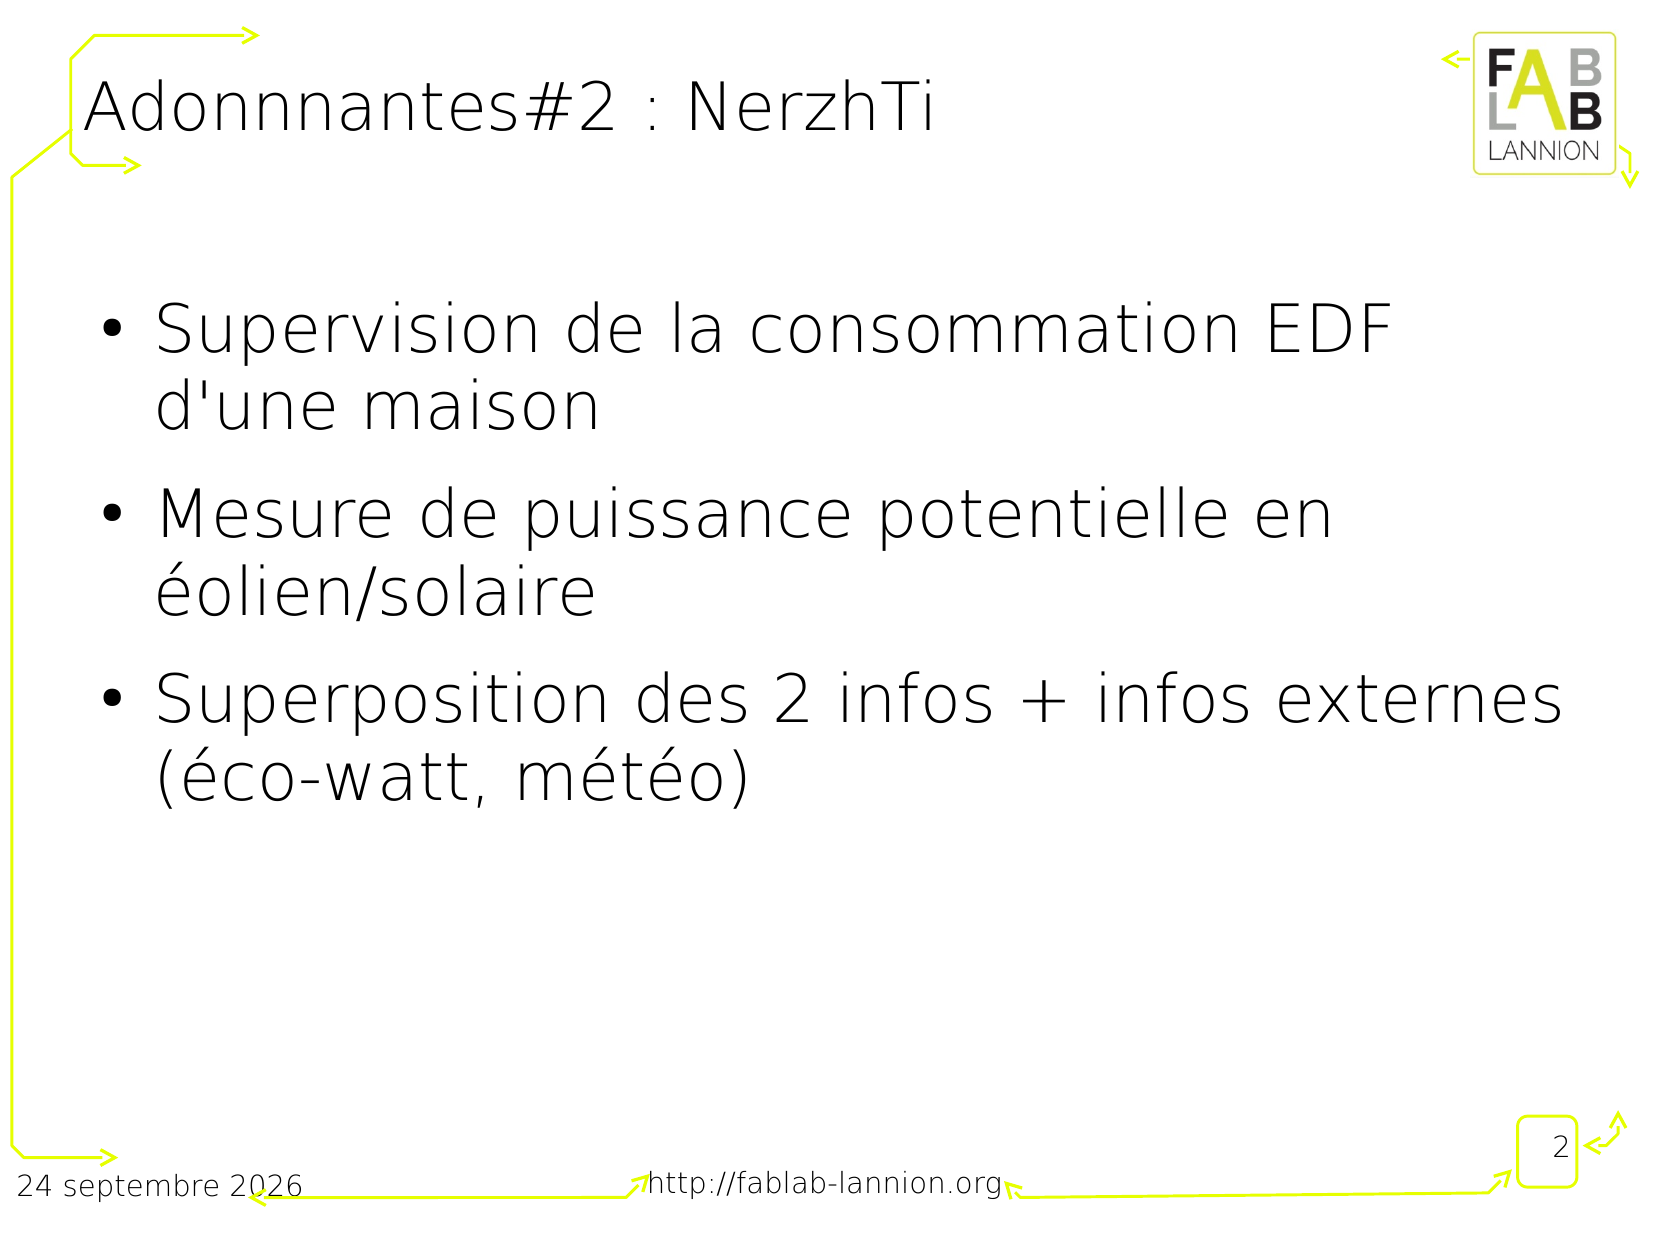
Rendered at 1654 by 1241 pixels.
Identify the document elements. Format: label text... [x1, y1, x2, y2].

picture [1470, 29, 1619, 178]
title Adonnnantes#2 : NerzhTi [82, 49, 1441, 166]
list Supervision de la consommation EDF d'une maison Mesure de puissance potentielle en éolien/solaire Superposition des 2 infos + infos externes (éco-watt, météo) [82, 290, 1571, 1010]
